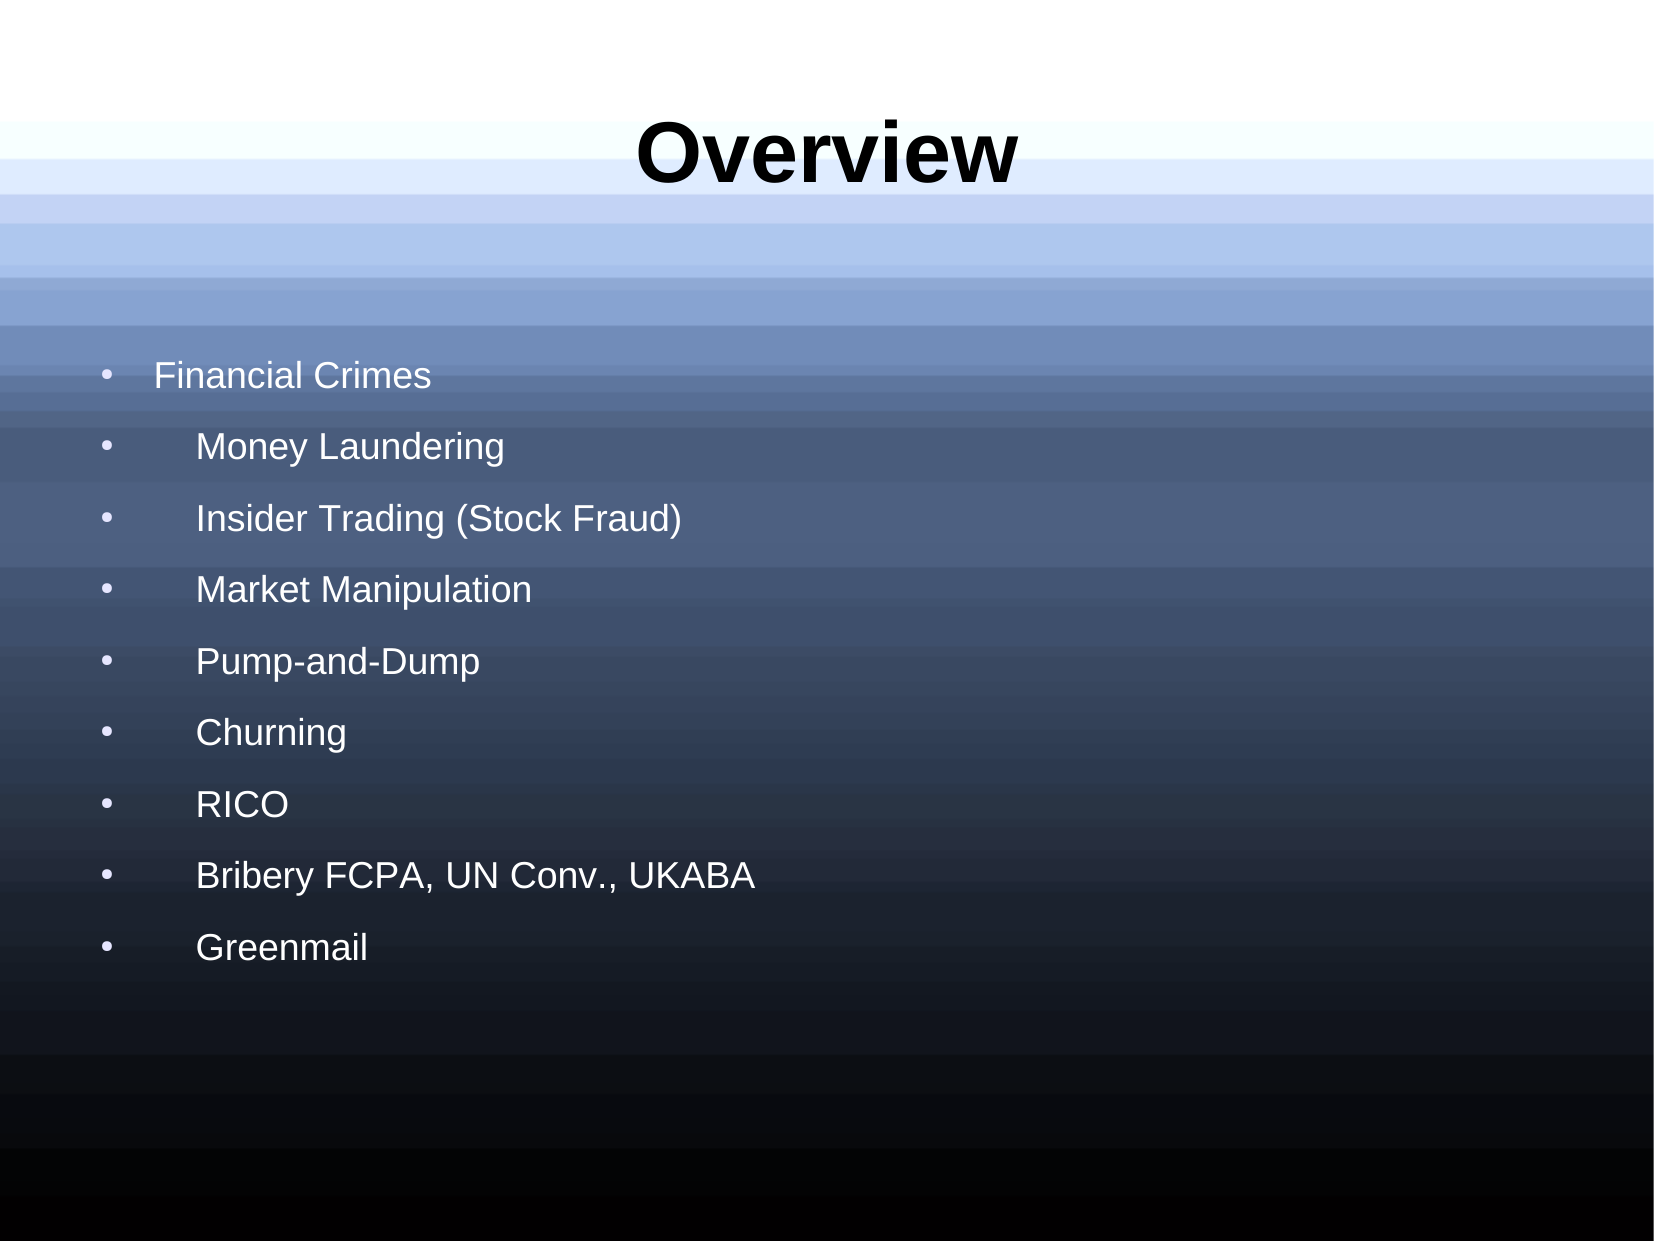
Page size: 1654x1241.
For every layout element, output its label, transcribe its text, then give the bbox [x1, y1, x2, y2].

title Overview [82, 49, 1571, 257]
list Financial Crimes Money Laundering Insider Trading (Stock Fraud) Market Manipulation Pump-and-Dump Churning RICO Bribery FCPA, UN Conv., UKABA Greenmail [82, 354, 1571, 1109]
picture [0, 0, 1654, 1241]
